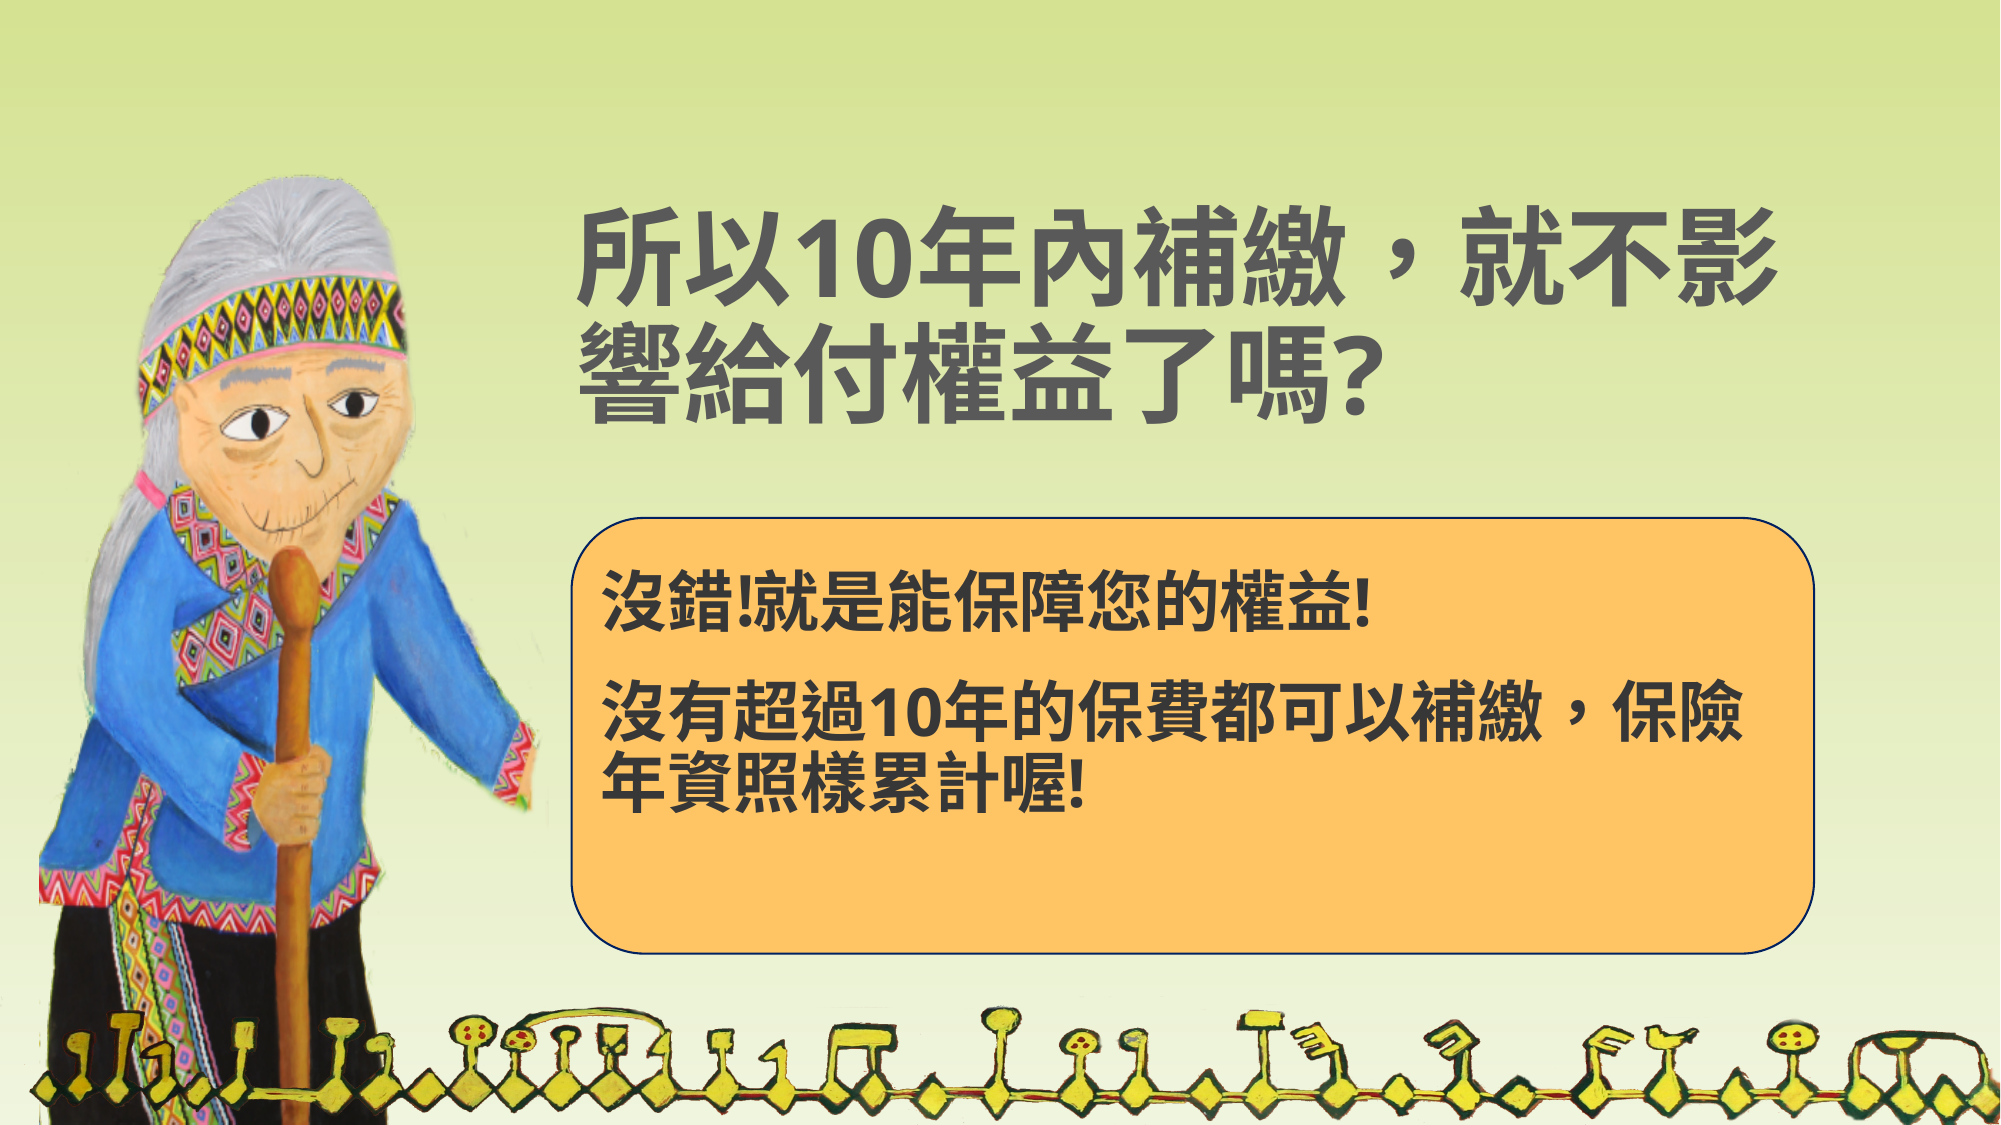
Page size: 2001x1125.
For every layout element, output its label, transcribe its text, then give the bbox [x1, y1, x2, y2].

picture [0, 141, 2001, 1125]
title 所以10年內補繳，就不影響給付權益了嗎? [567, 187, 1861, 454]
text_box 沒錯!就是能保障您的權益! 沒有超過10年的保費都可以補繳，保險年資照樣累計喔! [571, 517, 1815, 954]
